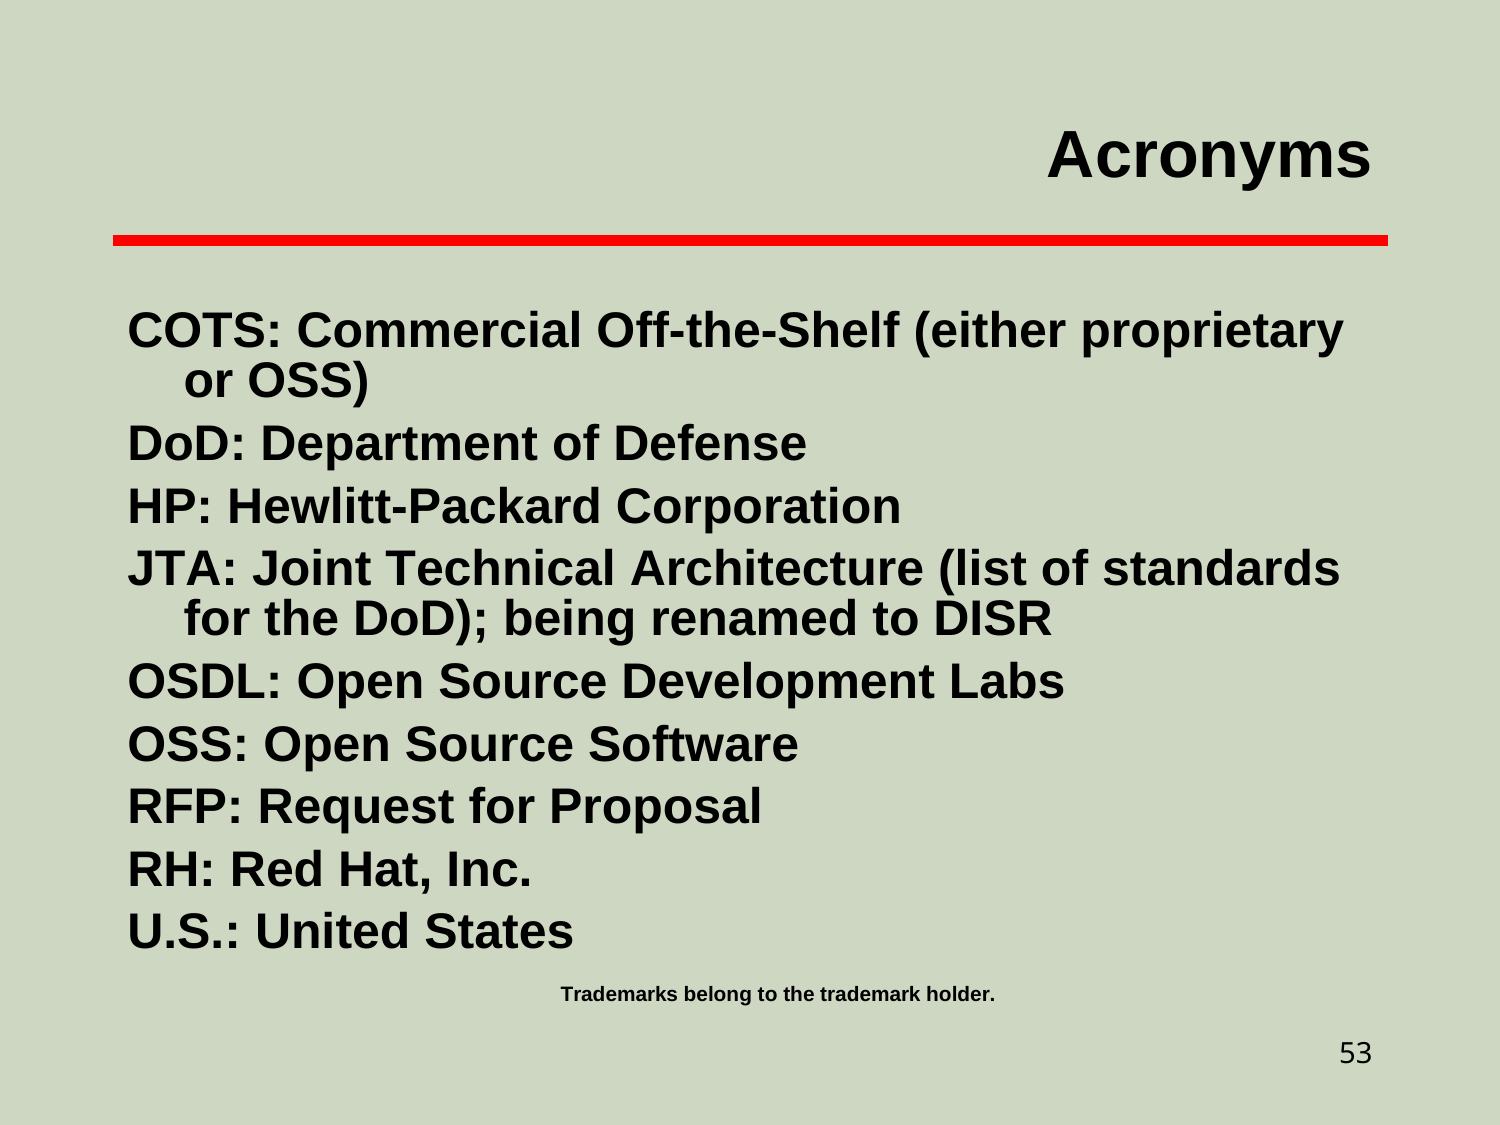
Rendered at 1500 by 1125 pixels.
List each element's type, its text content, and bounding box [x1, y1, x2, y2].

title Acronyms [337, 85, 1388, 224]
list COTS: Commercial Off-the-Shelf (either proprietary or OSS) DoD: Department of Defense HP: Hewlitt-Packard Corporation JTA: Joint Technical Architecture (list of standards for the DoD); being renamed to DISR OSDL: Open Source Development Labs OSS: Open Source Software RFP: Request for Proposal RH: Red Hat, Inc. U.S.: United States Trademarks belong to the trademark holder. [112, 299, 1388, 1059]
